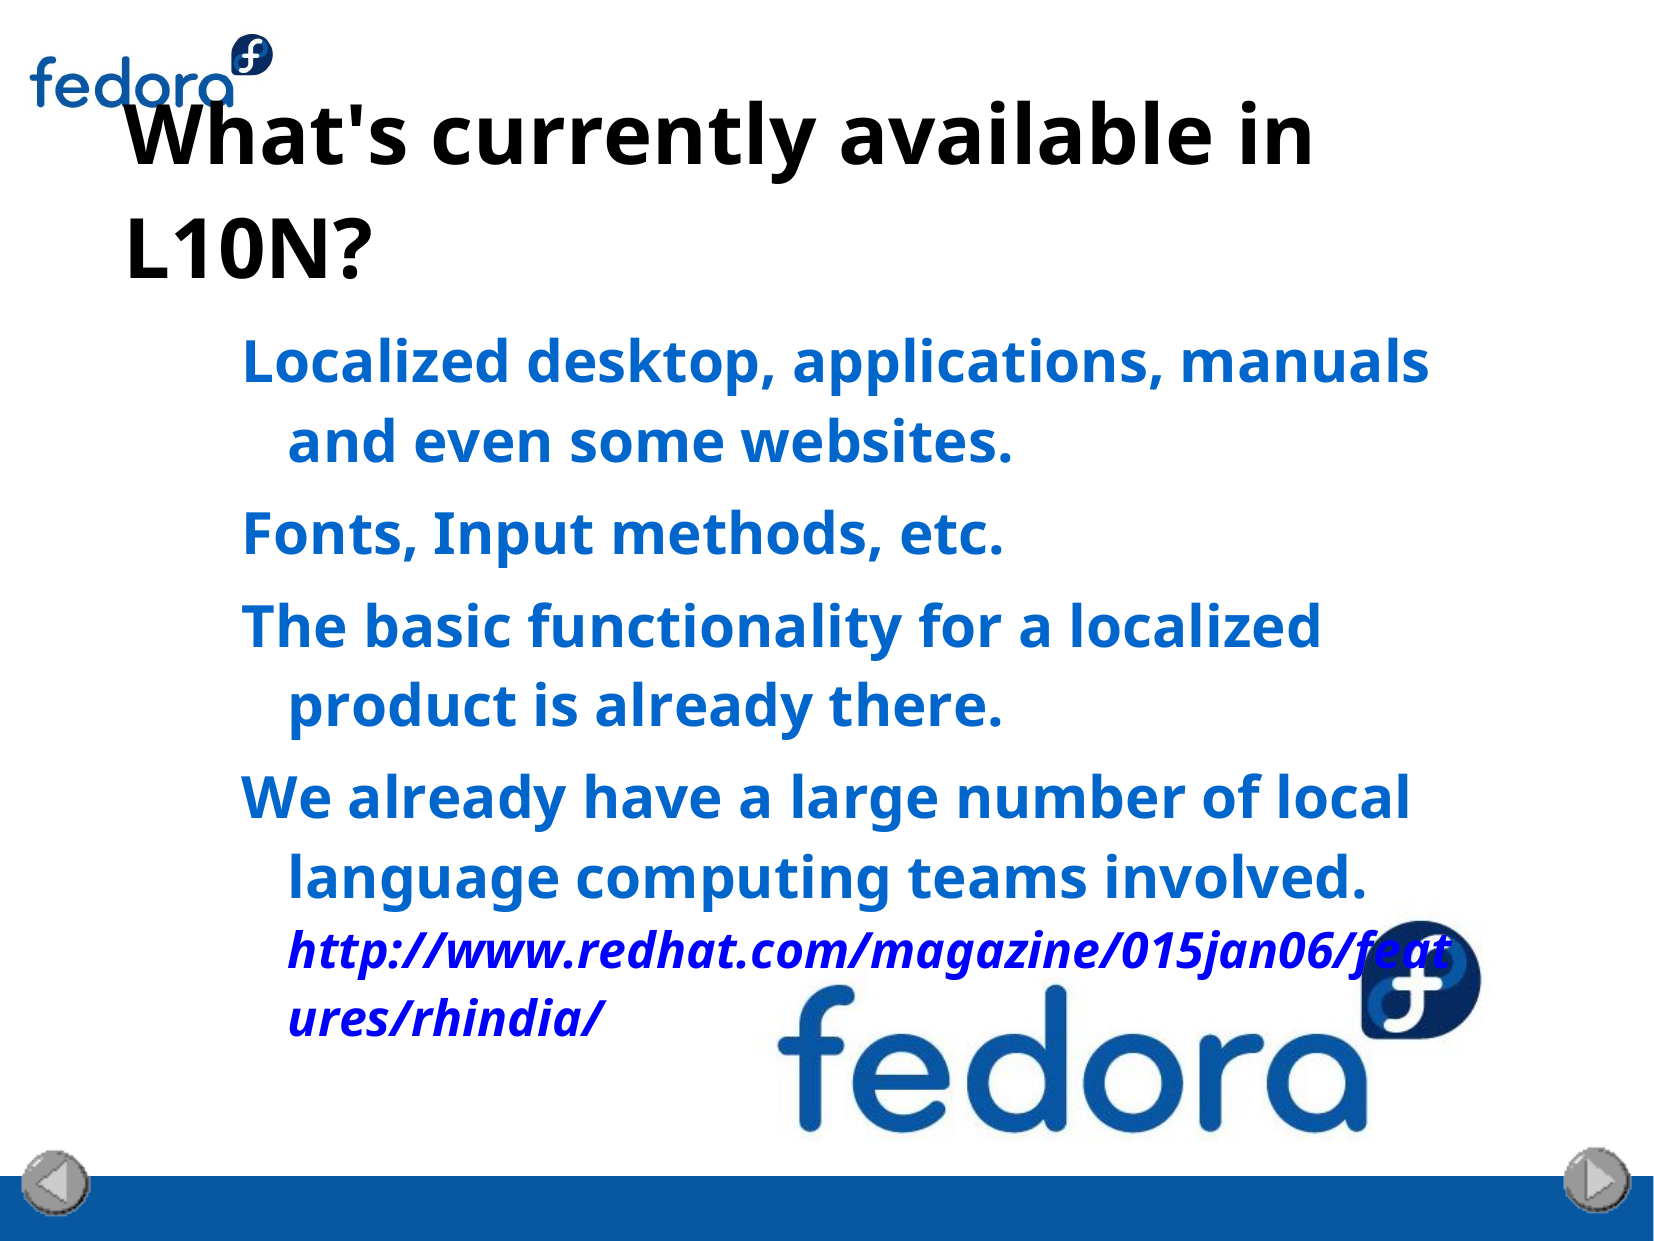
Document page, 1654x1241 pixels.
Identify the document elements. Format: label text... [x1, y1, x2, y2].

picture [22, 27, 277, 115]
picture [757, 902, 1494, 1154]
list Localized desktop, applications, manuals and even some websites. Fonts, Input methods, etc. The basic functionality for a localized product is already there. We already have a large number of local language computing teams involved. http://www.redhat.com/magazine/015jan06/features/rhindia/ [151, 220, 1476, 1041]
picture [0, 1143, 1654, 1241]
title What's currently available in L10N? [123, 123, 1529, 256]
